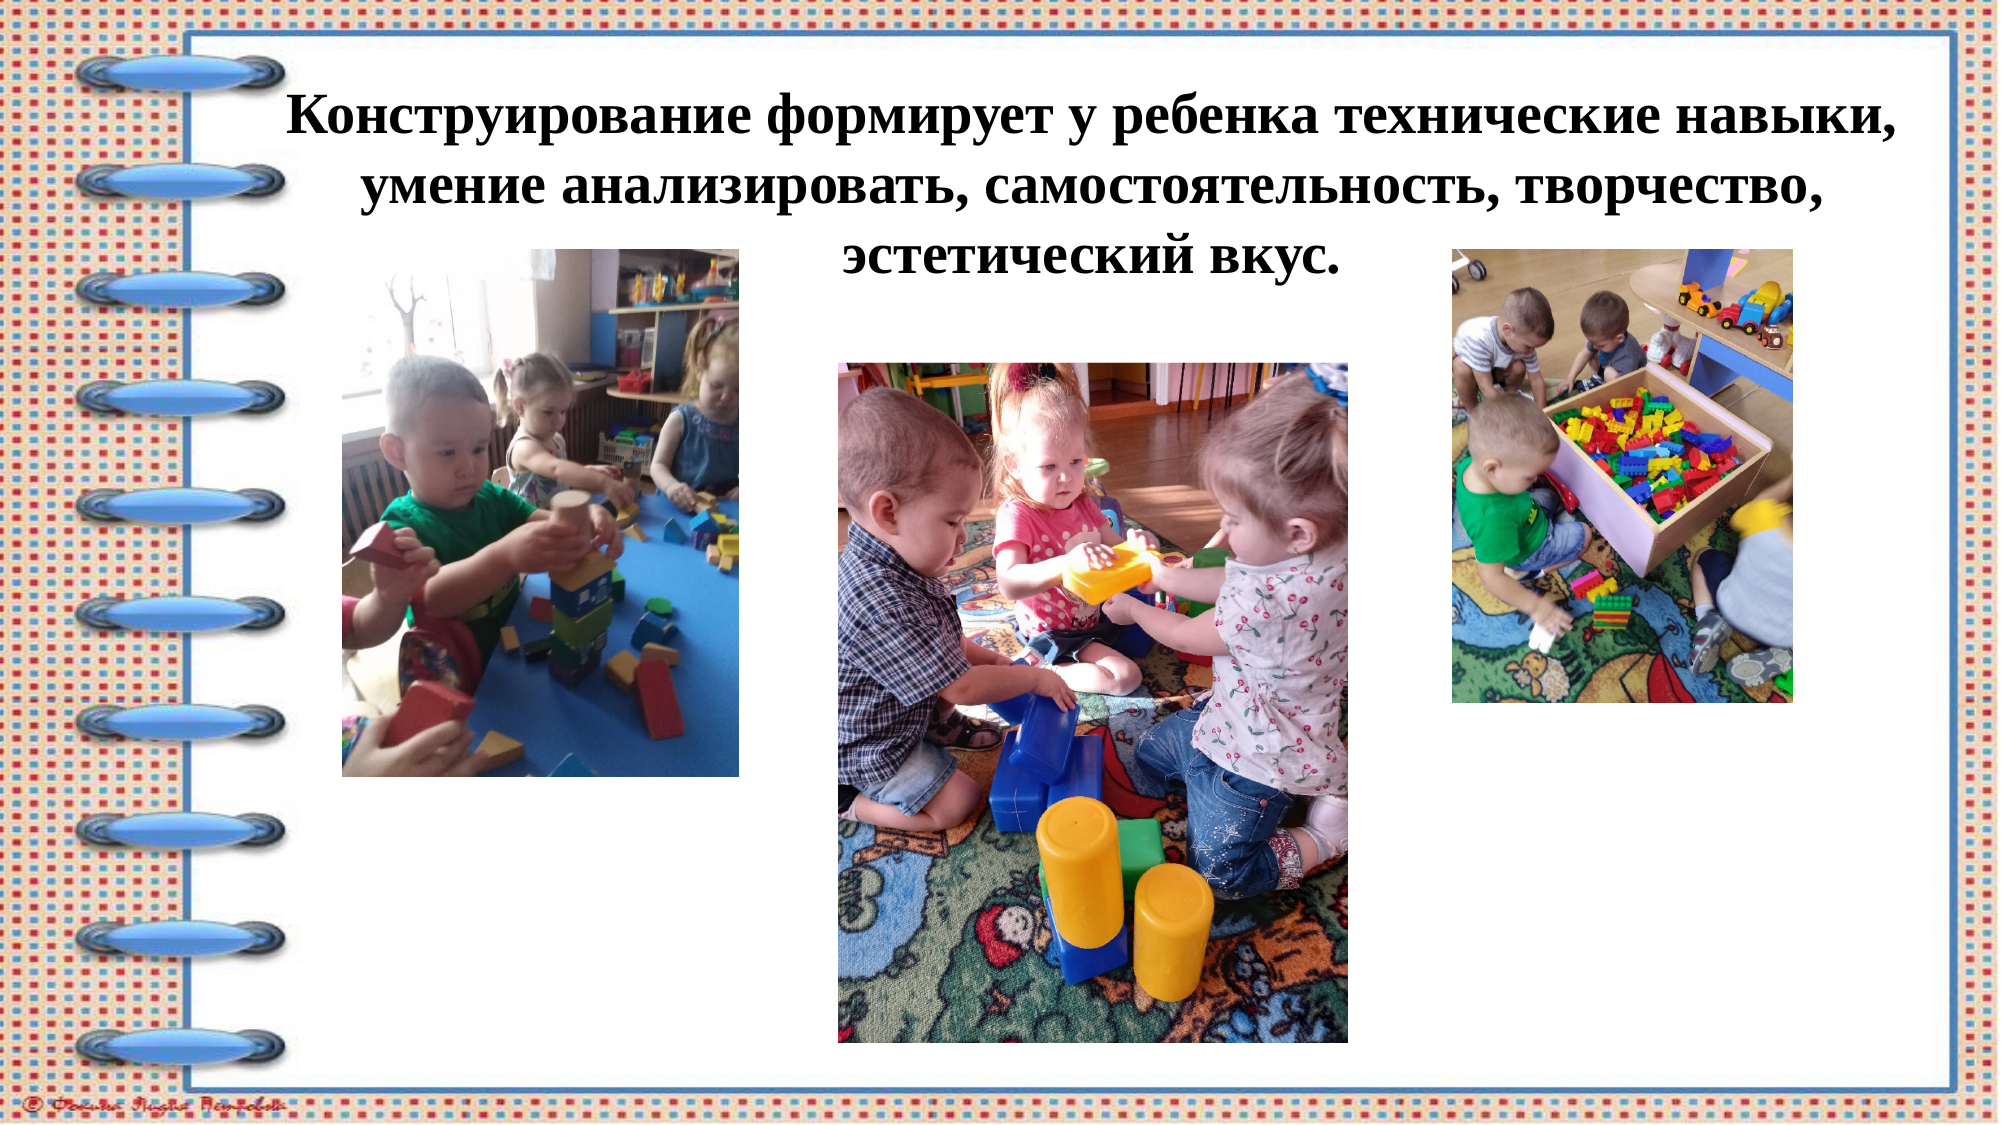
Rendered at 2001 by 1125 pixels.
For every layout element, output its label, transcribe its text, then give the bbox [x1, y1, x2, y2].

picture [0, 0, 2000, 1125]
text_box Конструирование формирует у ребенка технические навыки, умение анализировать, самостоятельность, творчество, эстетический вкус. [259, 67, 1925, 428]
